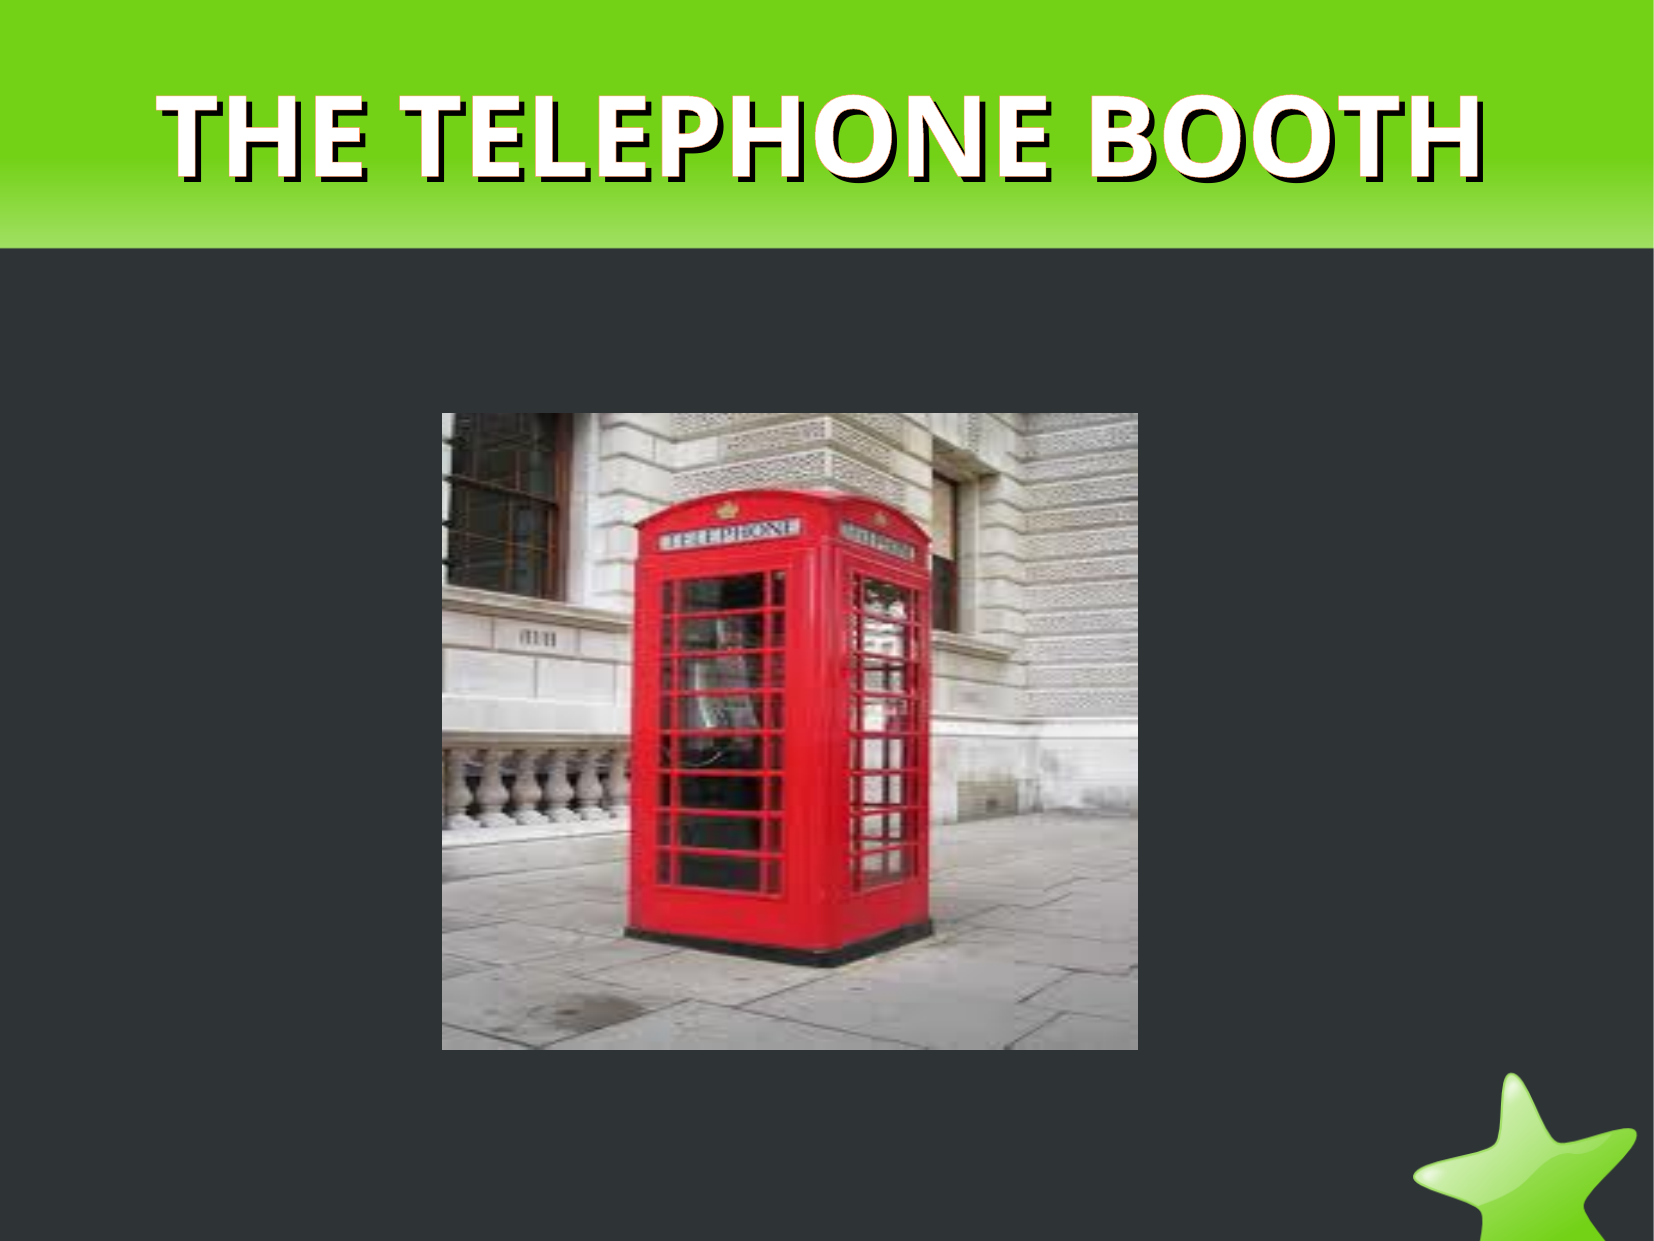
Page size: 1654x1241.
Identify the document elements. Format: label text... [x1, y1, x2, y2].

picture [0, 0, 1654, 1241]
title THE TELEPHONE BOOTH [76, 36, 1565, 229]
